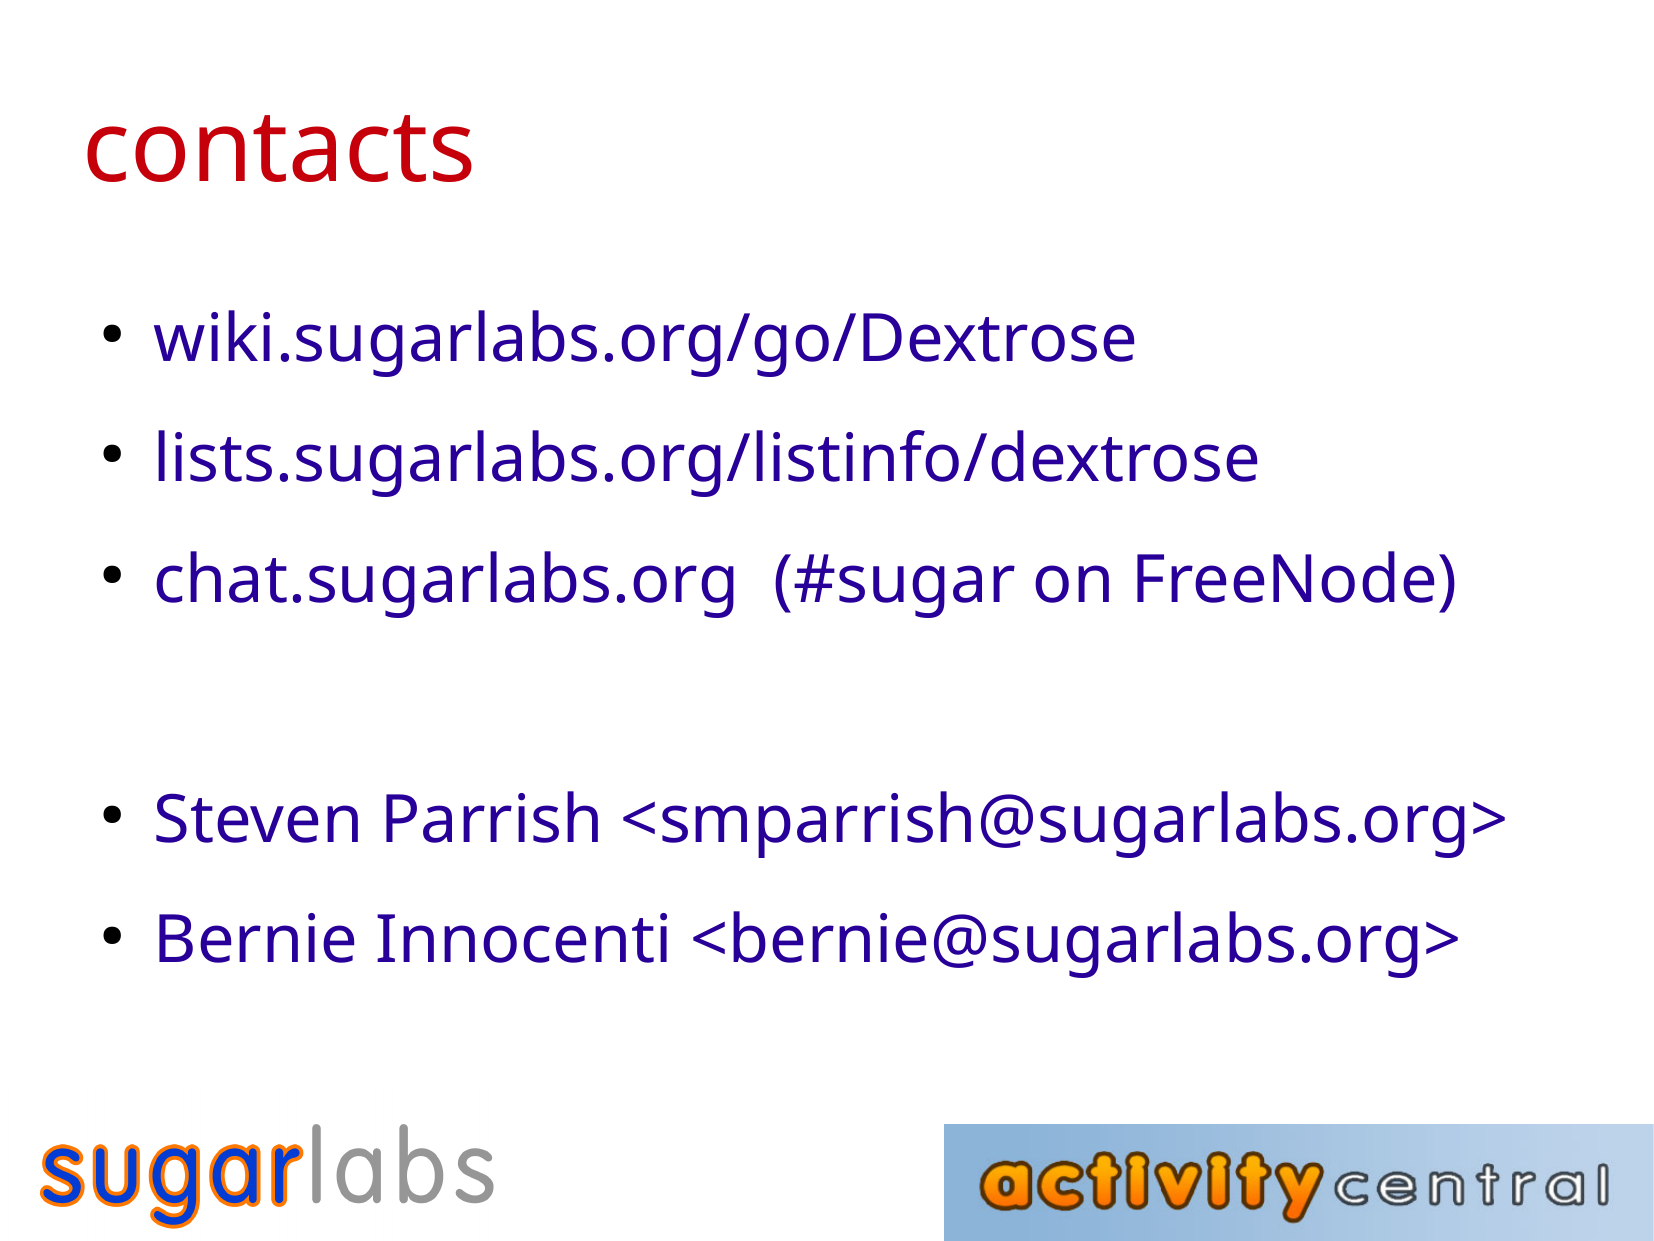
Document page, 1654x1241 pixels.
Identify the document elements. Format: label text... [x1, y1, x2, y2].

title contacts [82, 49, 1571, 237]
list wiki.sugarlabs.org/go/Dextrose lists.sugarlabs.org/listinfo/dextrose chat.sugarlabs.org (#sugar on FreeNode) Steven Parrish <smparrish@sugarlabs.org> Bernie Innocenti <bernie@sugarlabs.org> [82, 290, 1571, 998]
picture [944, 1124, 1654, 1241]
picture [0, 1081, 532, 1241]
